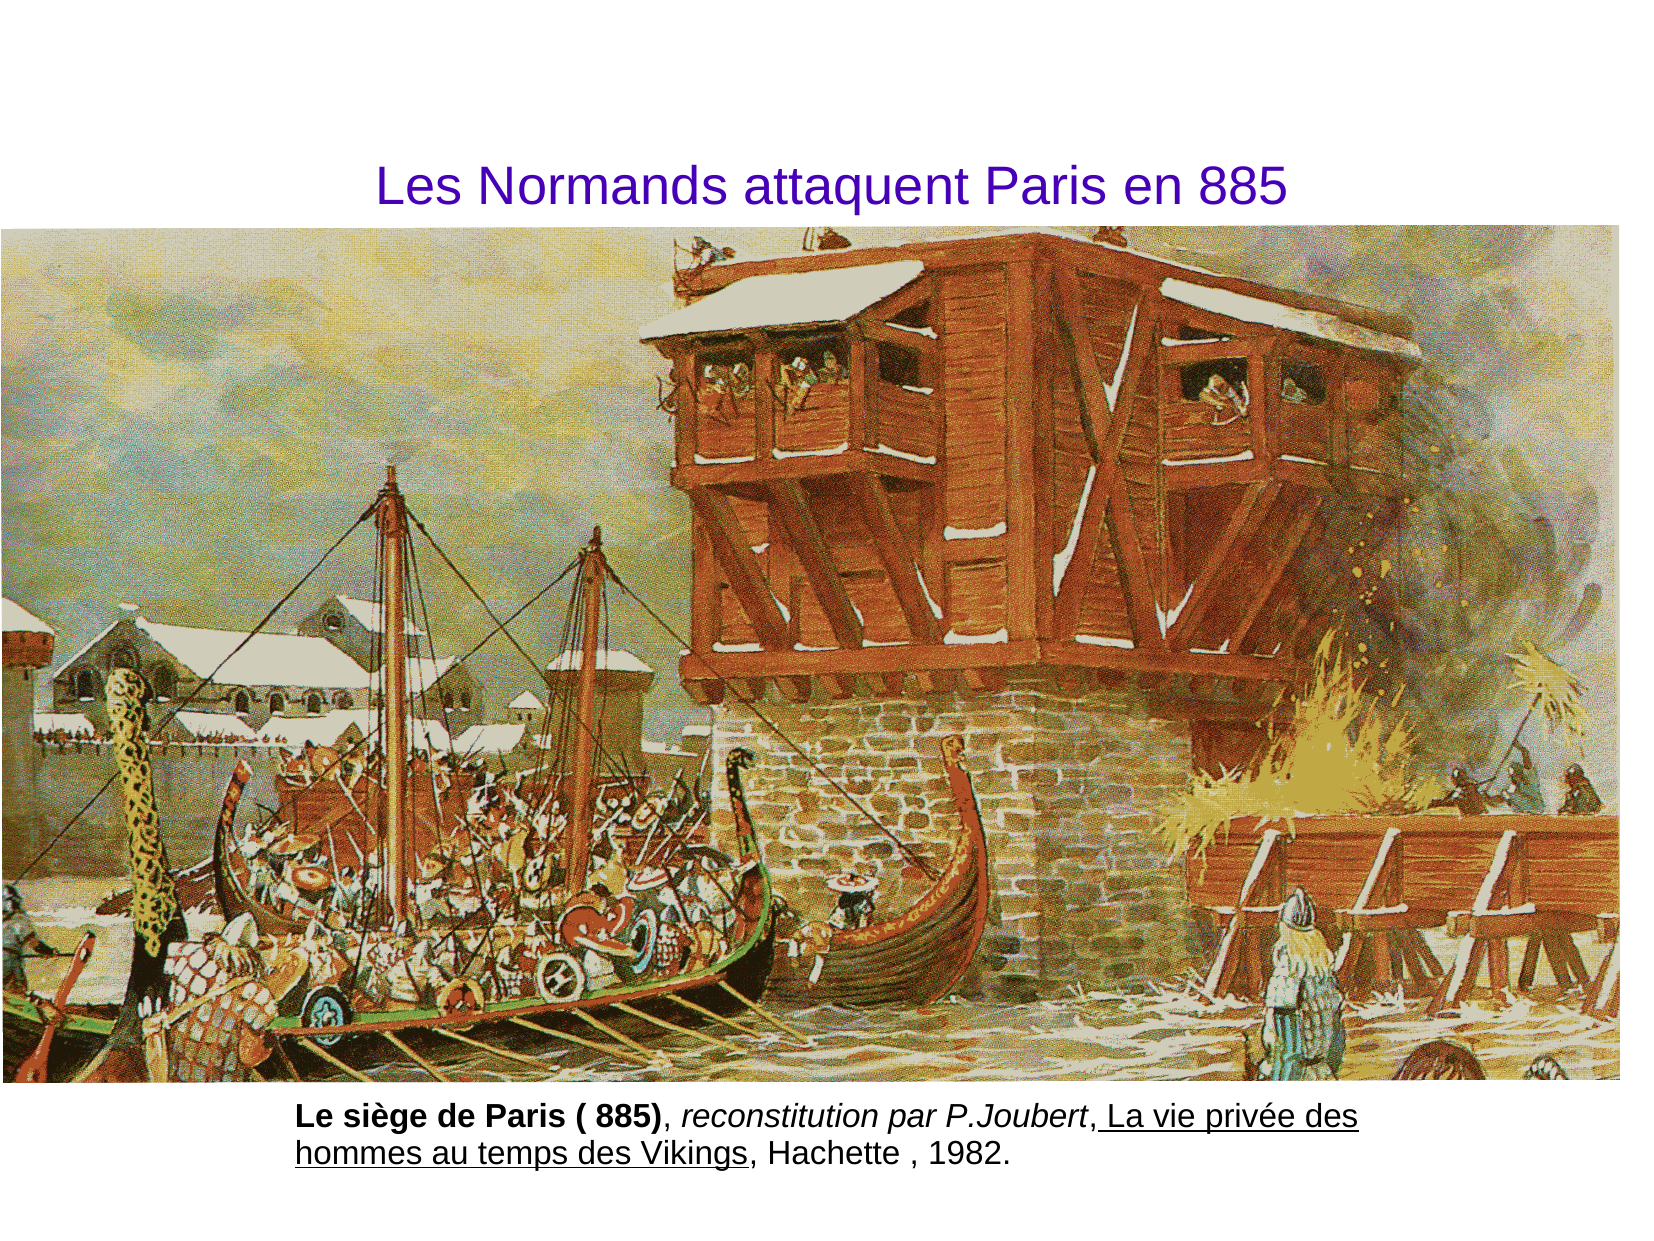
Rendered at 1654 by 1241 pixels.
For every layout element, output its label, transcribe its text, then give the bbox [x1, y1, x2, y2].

text_box Les Normands attaquent Paris en 885 [360, 148, 1397, 224]
picture [0, 224, 1620, 1083]
text_box Le siège de Paris ( 885), reconstitution par P.Joubert, La vie privée des hommes au temps des Vikings, Hachette , 1982. [280, 1090, 1405, 1181]
